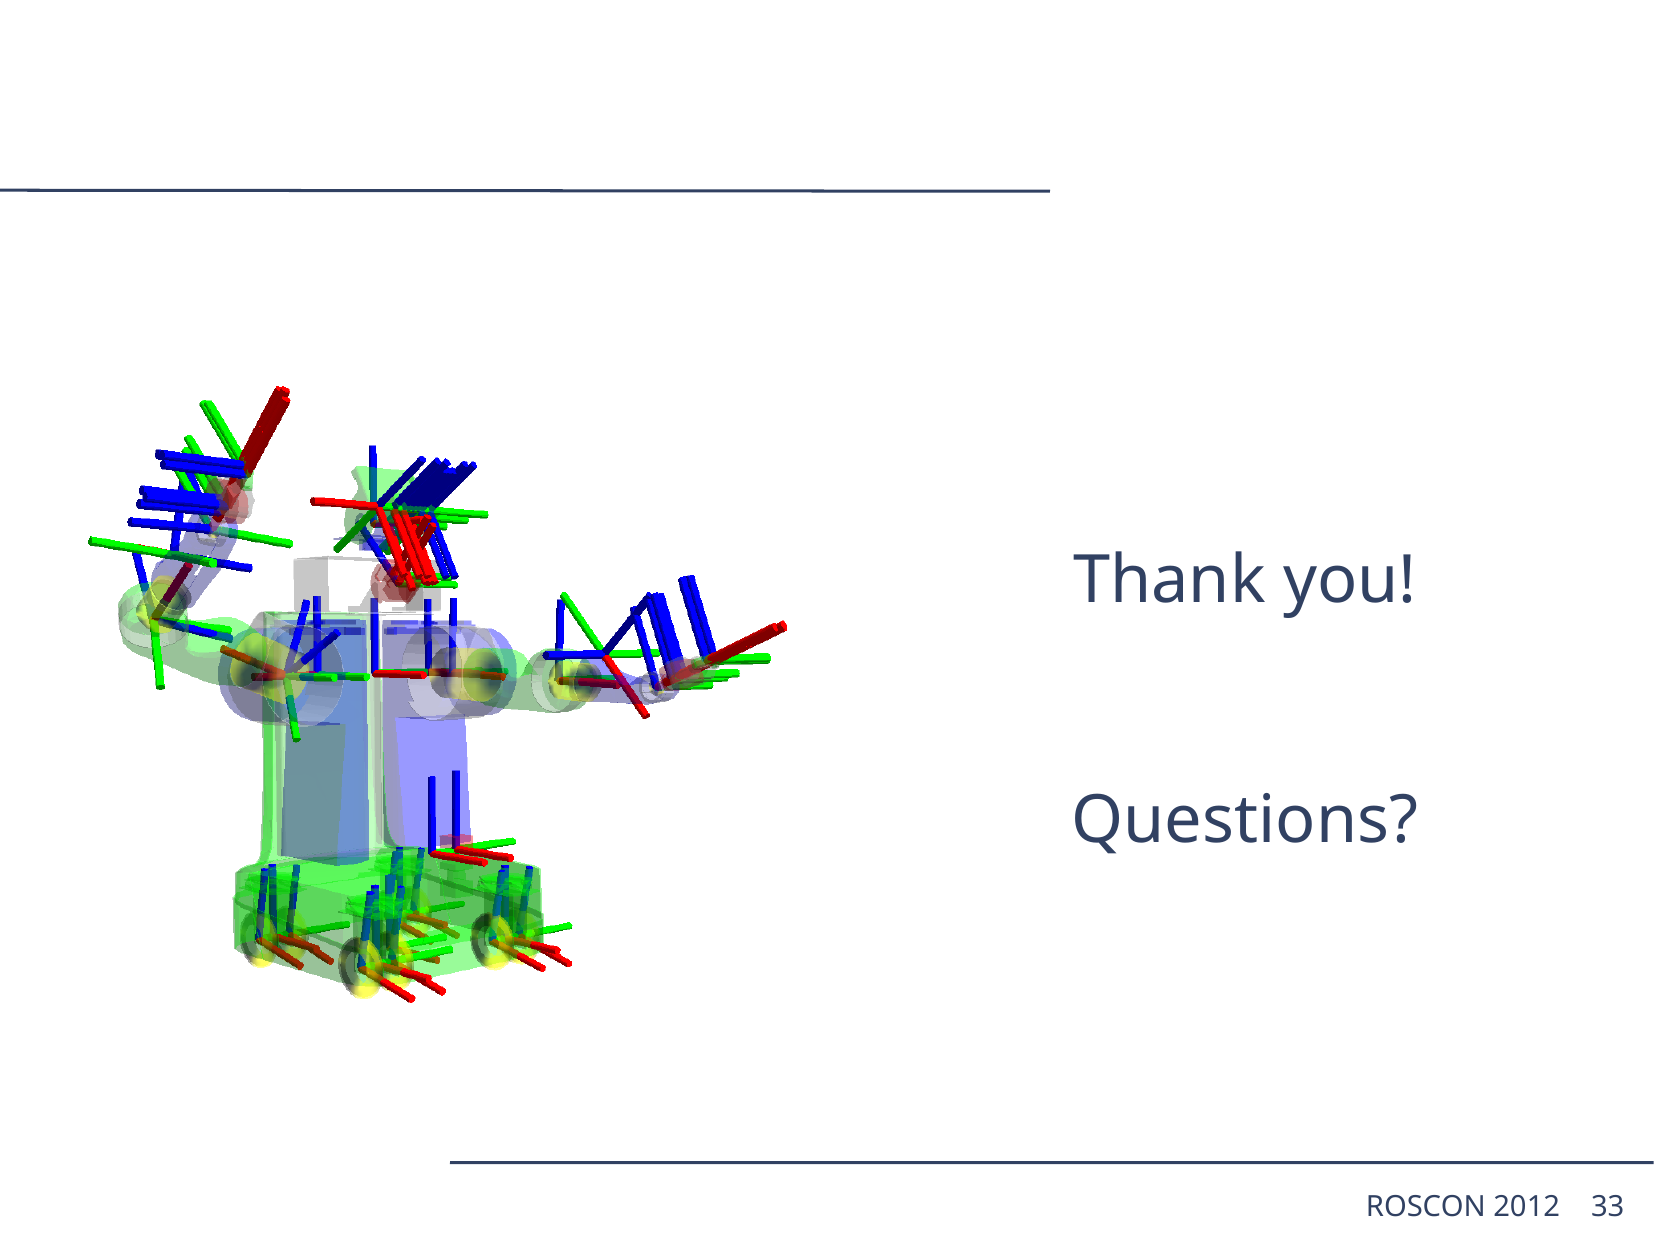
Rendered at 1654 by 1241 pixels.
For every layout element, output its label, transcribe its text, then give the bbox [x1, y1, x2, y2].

list Thank you! Questions? [845, 290, 1572, 1109]
picture [82, 384, 809, 1015]
